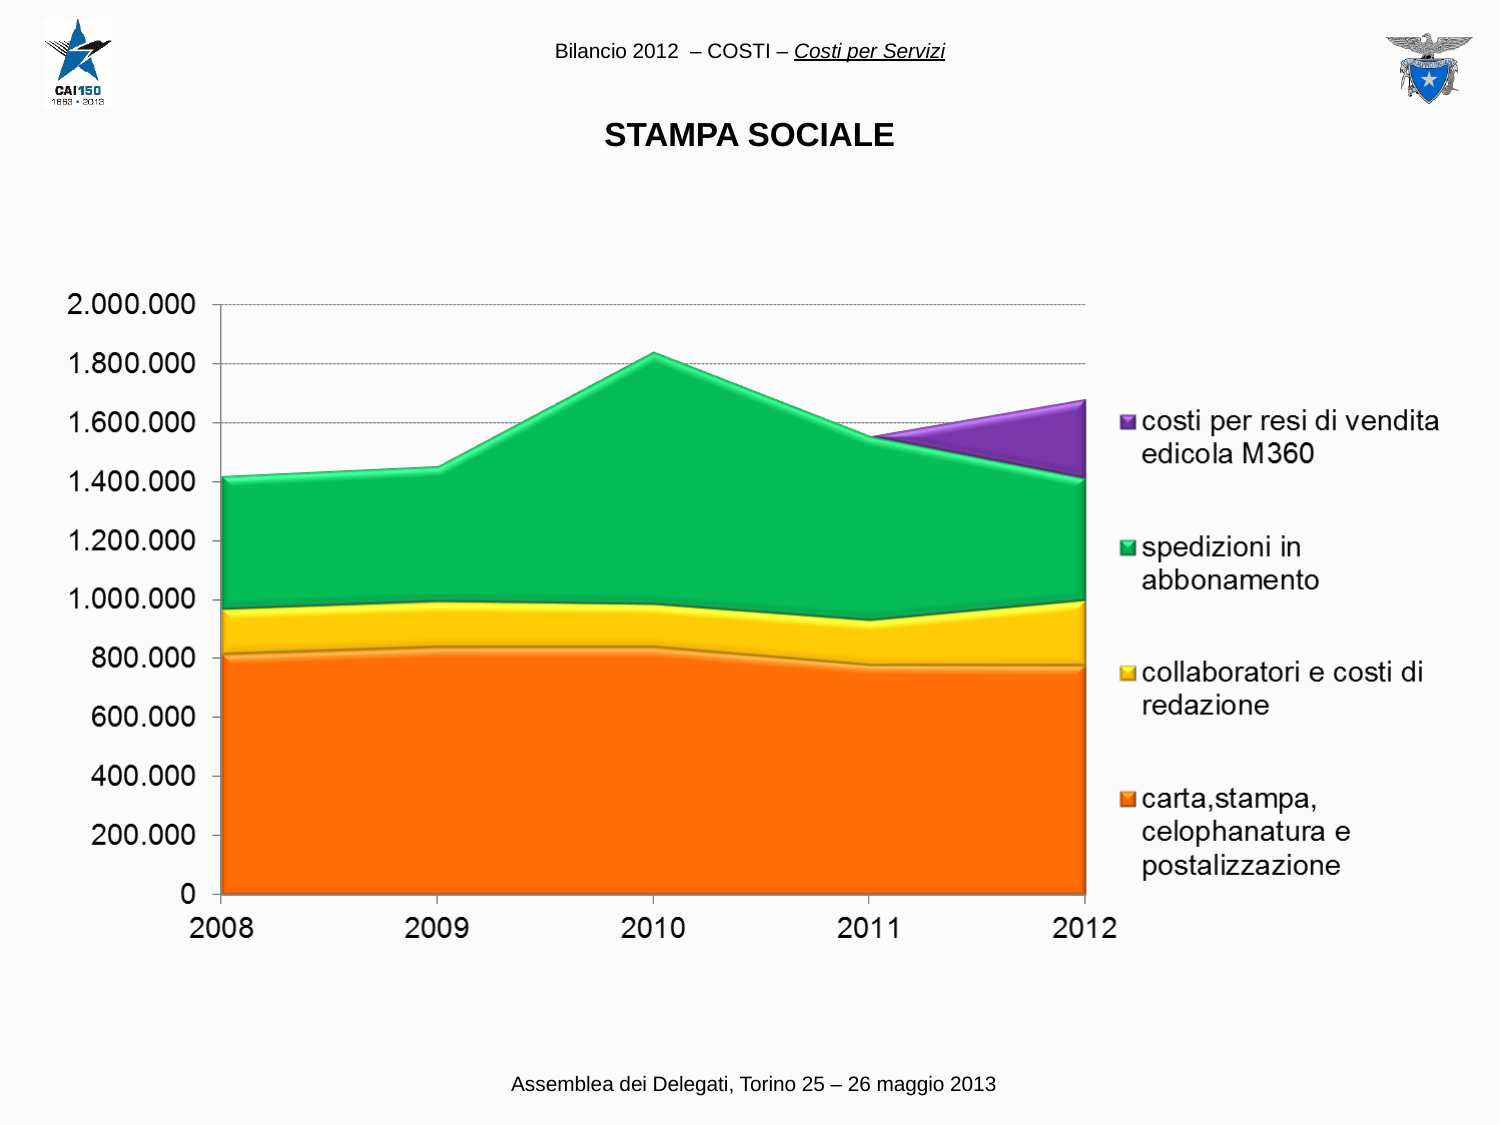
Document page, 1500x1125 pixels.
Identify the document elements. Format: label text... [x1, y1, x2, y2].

chart [39, 247, 1468, 980]
text_box Bilancio 2012 – COSTI – Costi per Servizi [468, 29, 1032, 71]
text_box STAMPA SOCIALE [177, 105, 1323, 162]
text_box Assemblea dei Delegati, Torino 25 – 26 maggio 2013 [269, 1062, 1239, 1105]
picture [1382, 29, 1477, 112]
picture [43, 19, 112, 108]
